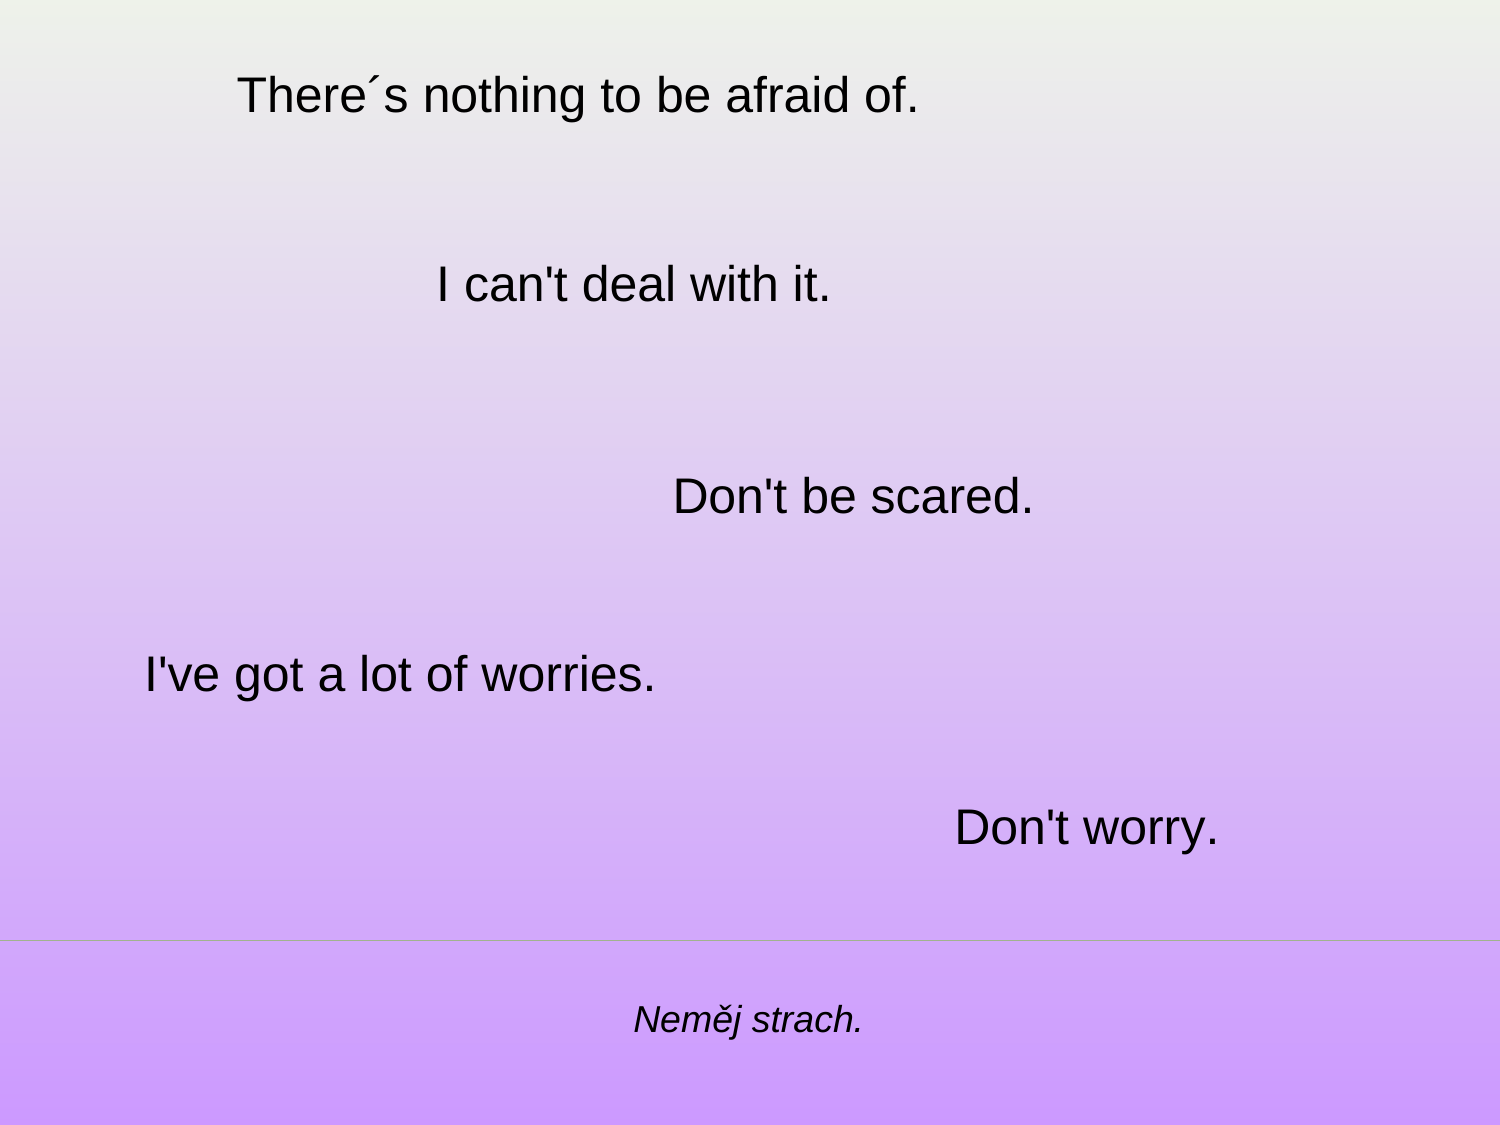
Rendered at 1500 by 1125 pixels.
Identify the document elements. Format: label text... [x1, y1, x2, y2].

text_box I've got a lot of worries. [129, 633, 673, 709]
text_box There´s nothing to be afraid of. [221, 54, 936, 131]
text_box Neměj strach. [618, 987, 880, 1049]
text_box Don't be scared. [657, 456, 1050, 532]
text_box I can't deal with it. [421, 243, 848, 319]
text_box Don't worry. [939, 786, 1235, 863]
